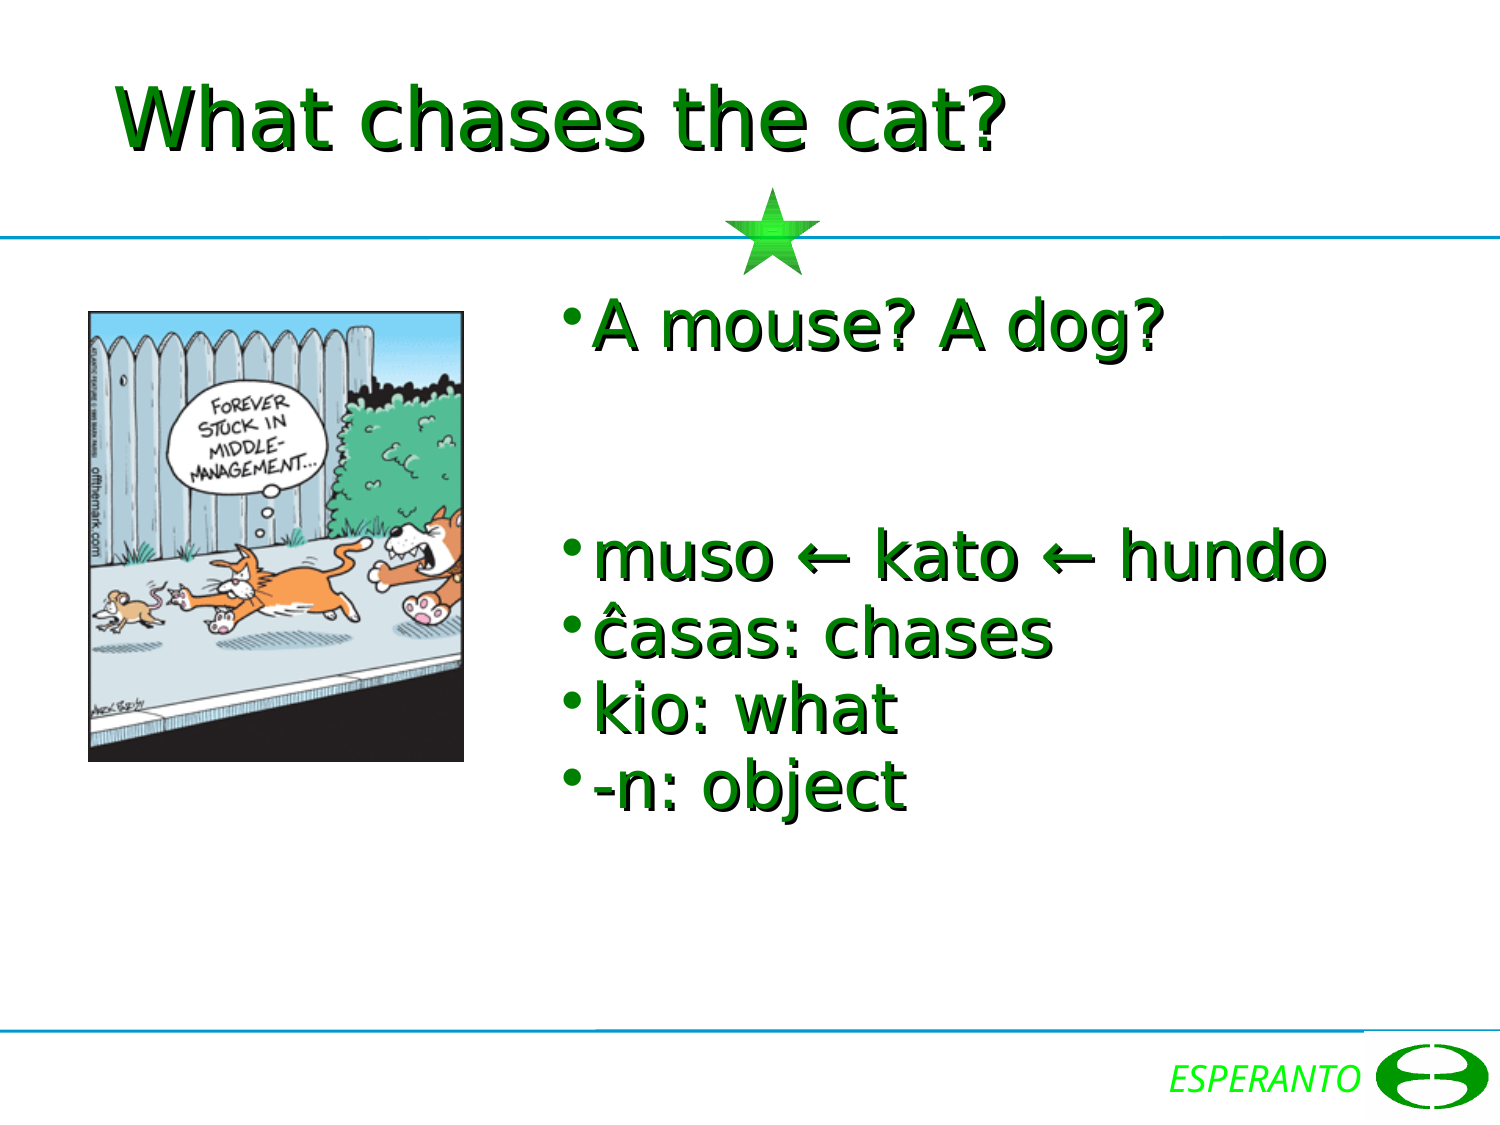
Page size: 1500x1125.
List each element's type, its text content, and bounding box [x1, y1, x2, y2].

picture [88, 311, 464, 762]
title What chases the cat? [112, 5, 1448, 244]
picture [1364, 1032, 1500, 1122]
list A mouse? A dog? muso ← kato ← hundo ĉasas: chases kio: what -n: object [561, 299, 1448, 1043]
